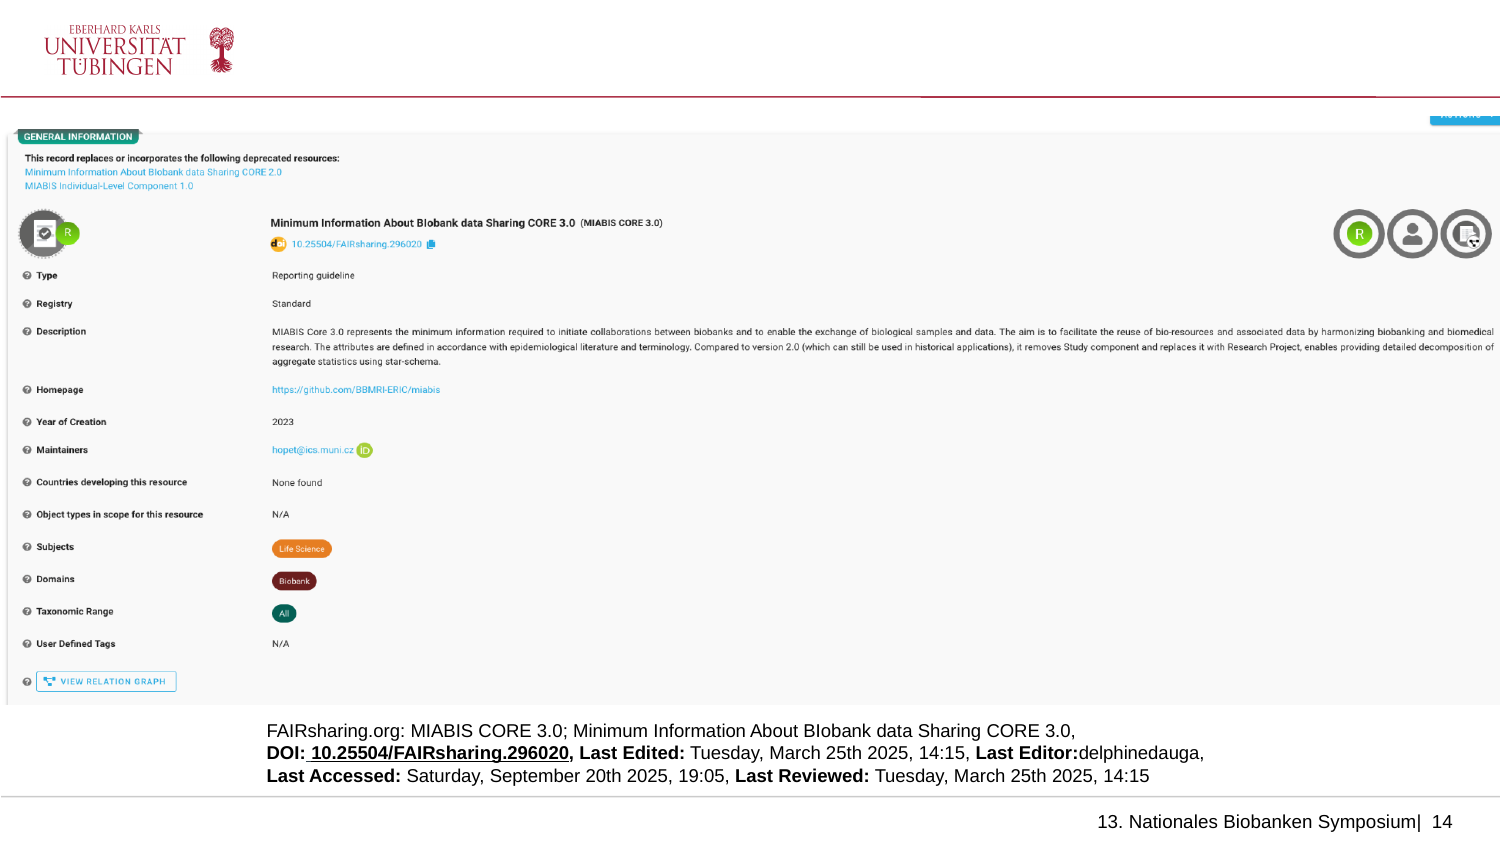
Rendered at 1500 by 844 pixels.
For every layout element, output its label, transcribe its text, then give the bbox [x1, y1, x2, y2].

picture [0, 116, 1500, 705]
text_box FAIRsharing.org: MIABIS CORE 3.0; Minimum Information About BIobank data Sharing CORE 3.0, DOI: 10.25504/FAIRsharing.296020, Last Edited: Tuesday, March 25th 2025, 14:15, Last Editor:delphinedauga, Last Accessed: Saturday, September 20th 2025, 19:05, Last Reviewed: Tuesday, March 25th 2025, 14:15 [251, 704, 1249, 801]
picture [44, 25, 234, 75]
